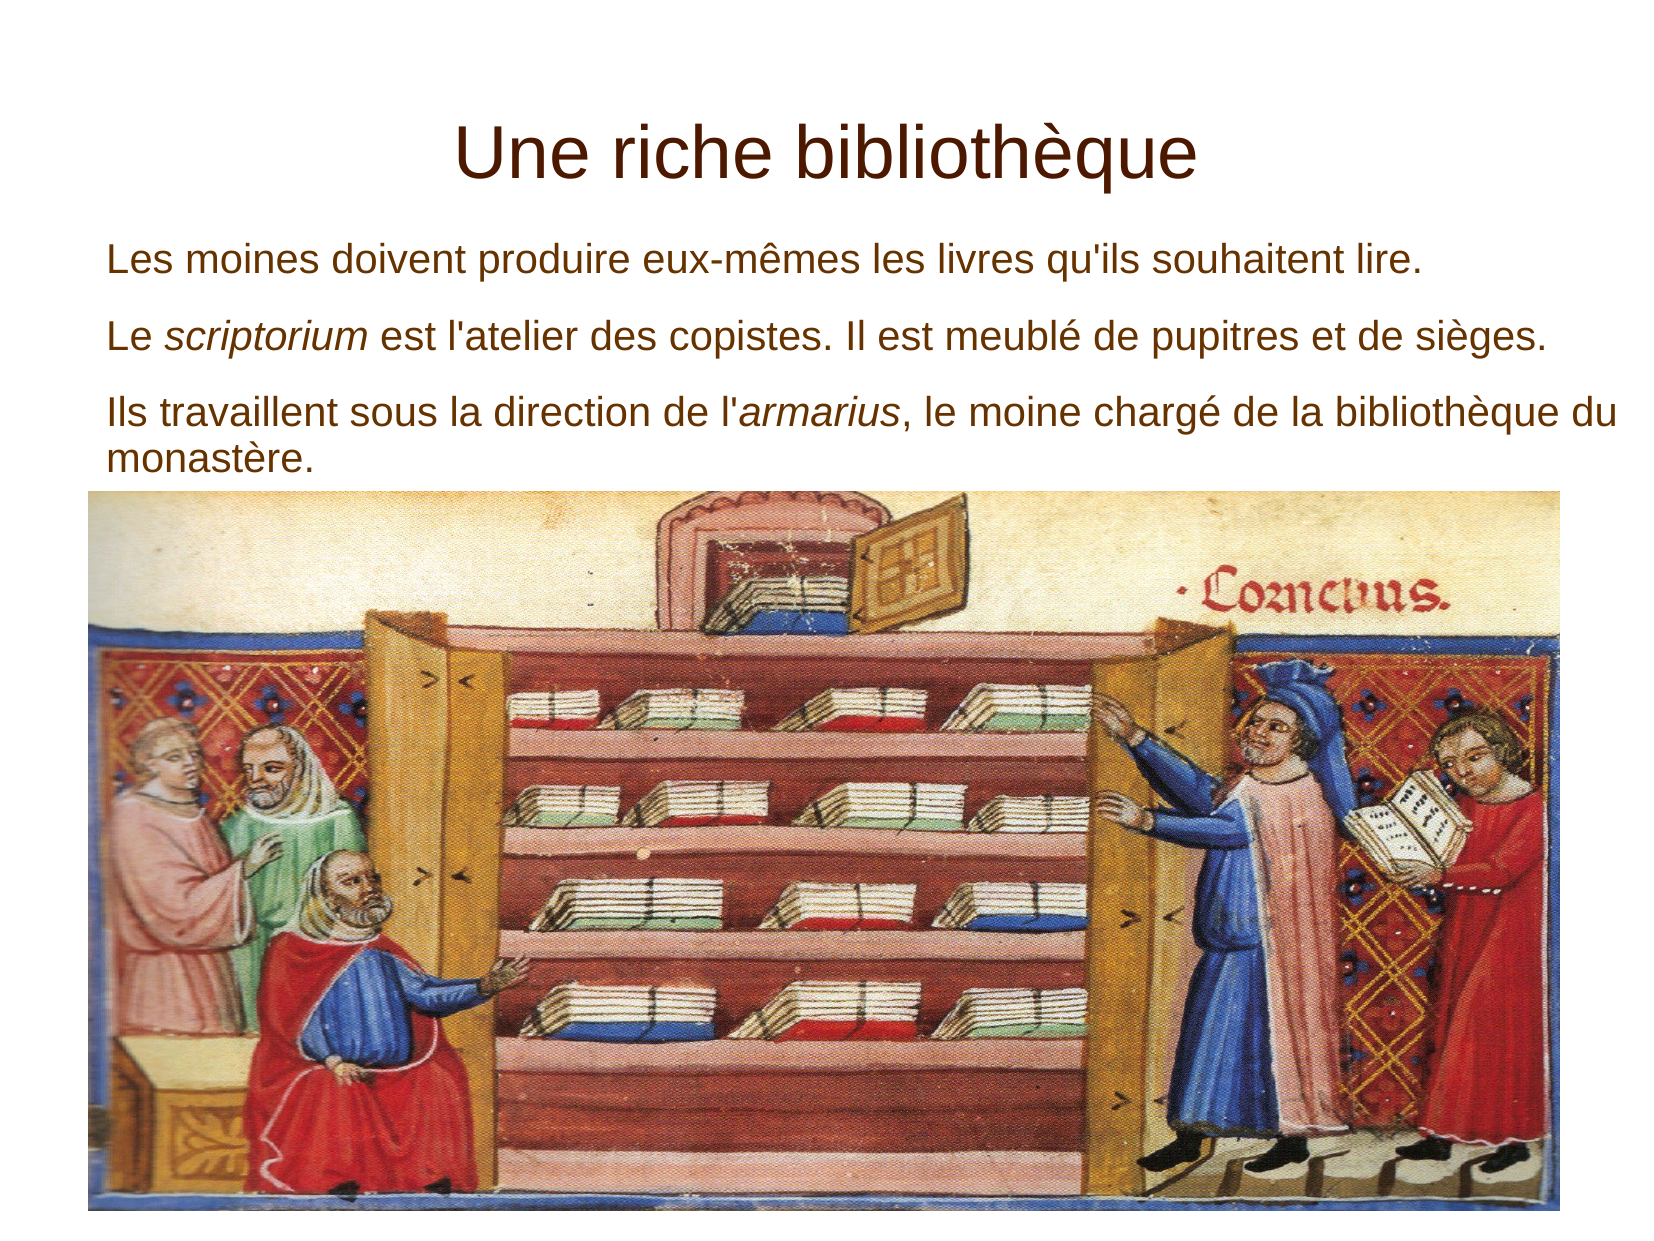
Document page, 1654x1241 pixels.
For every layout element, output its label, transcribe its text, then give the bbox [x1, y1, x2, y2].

title Une riche bibliothèque [82, 56, 1571, 236]
picture [88, 491, 1560, 1211]
list Les moines doivent produire eux-mêmes les livres qu'ils souhaitent lire. Le scriptorium est l'atelier des copistes. Il est meublé de pupitres et de sièges. Ils travaillent sous la direction de l'armarius, le moine chargé de la bibliothèque du monastère. [35, 236, 1625, 772]
